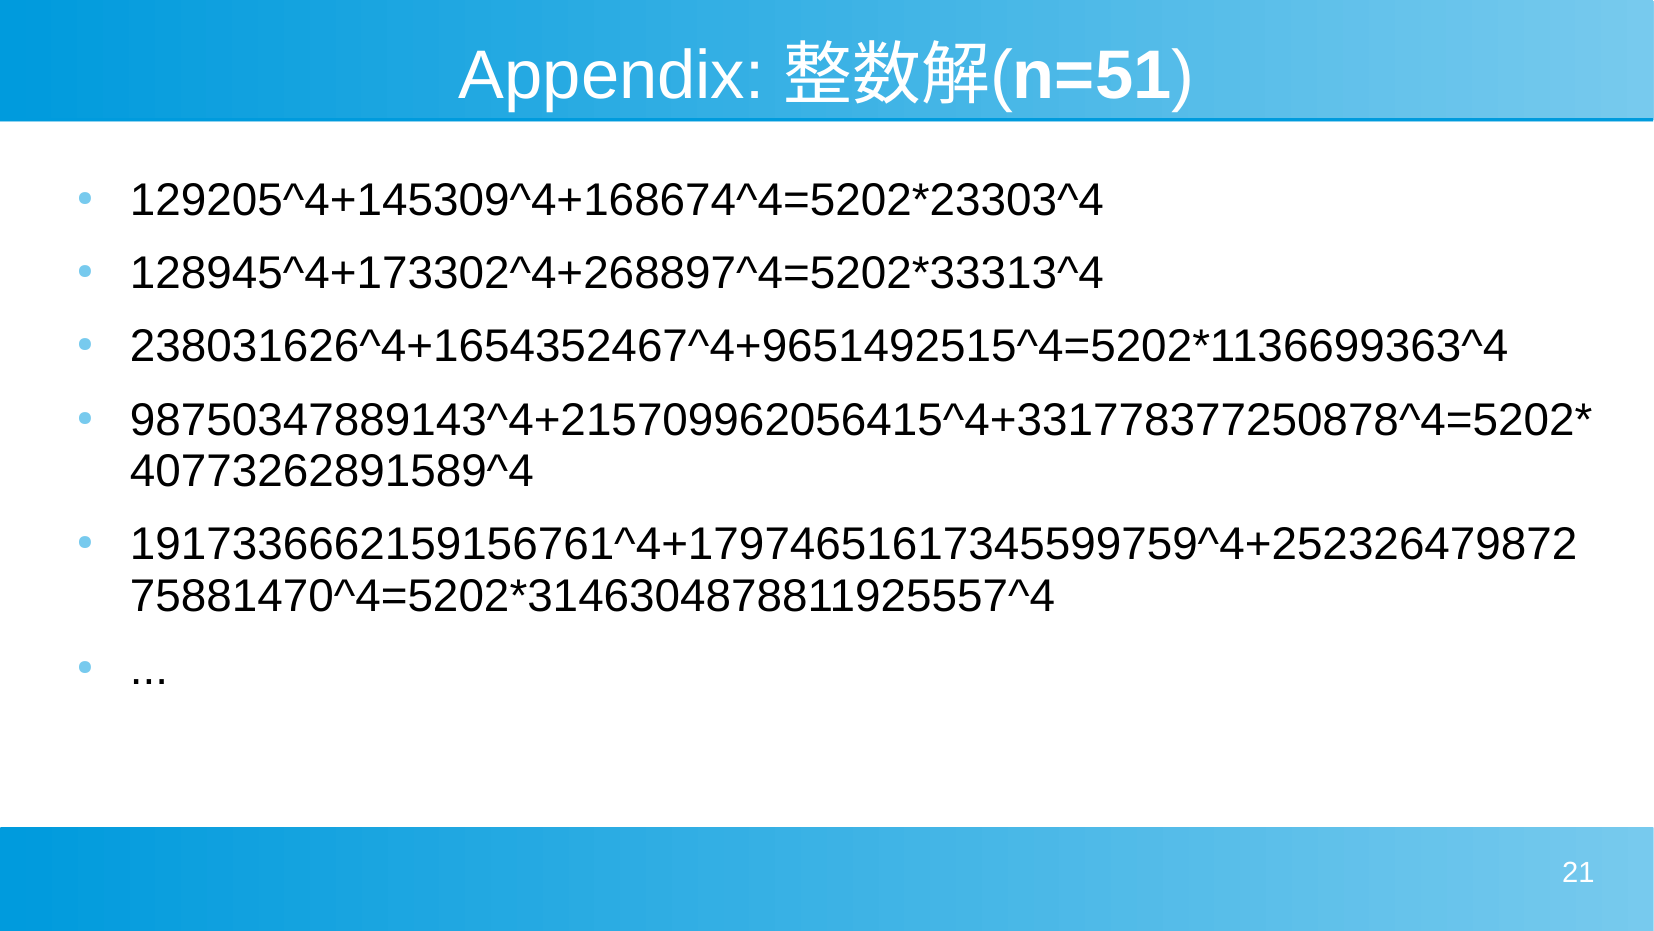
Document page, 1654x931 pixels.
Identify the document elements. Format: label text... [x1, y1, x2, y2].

list 129205^4+145309^4+168674^4=5202*23303^4 128945^4+173302^4+268897^4=5202*33313^4 238031626^4+1654352467^4+9651492515^4=5202*1136699363^4 98750347889143^4+215709962056415^4+331778377250878^4=5202*40773262891589^4 1917336662159156761^4+17974651617345599759^4+25232647987275881470^4=5202*3146304878811925557^4 ... [59, 137, 1595, 798]
title Appendix: 整数解(n=51) [59, 29, 1595, 108]
